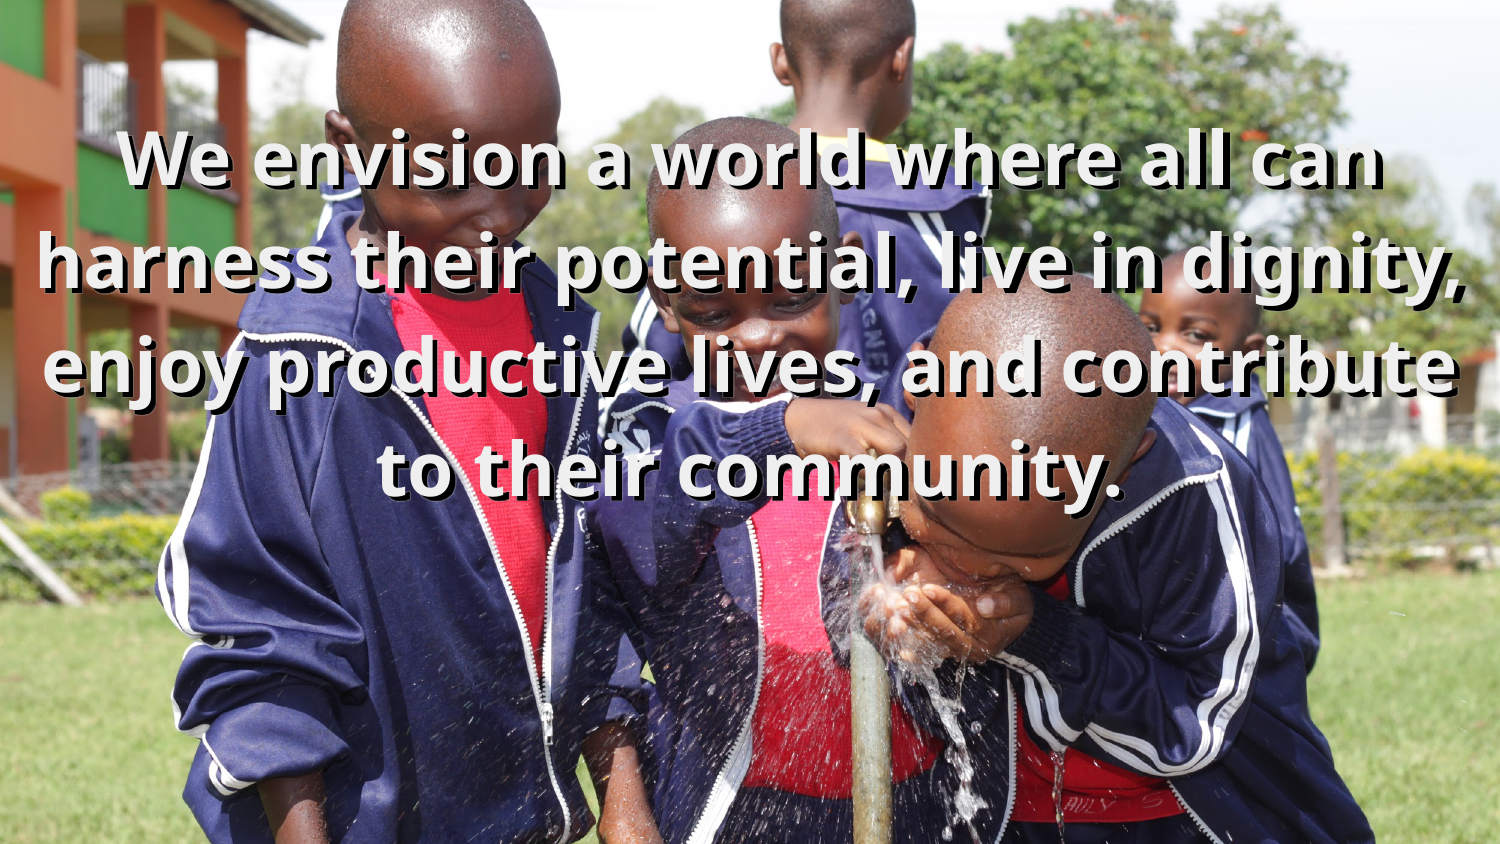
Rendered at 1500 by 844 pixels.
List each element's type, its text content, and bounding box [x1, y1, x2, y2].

list We envision a world where all can harness their potential, live in dignity, enjoy productive lives, and contribute to their community. [17, 82, 1483, 474]
picture [0, 0, 1500, 844]
